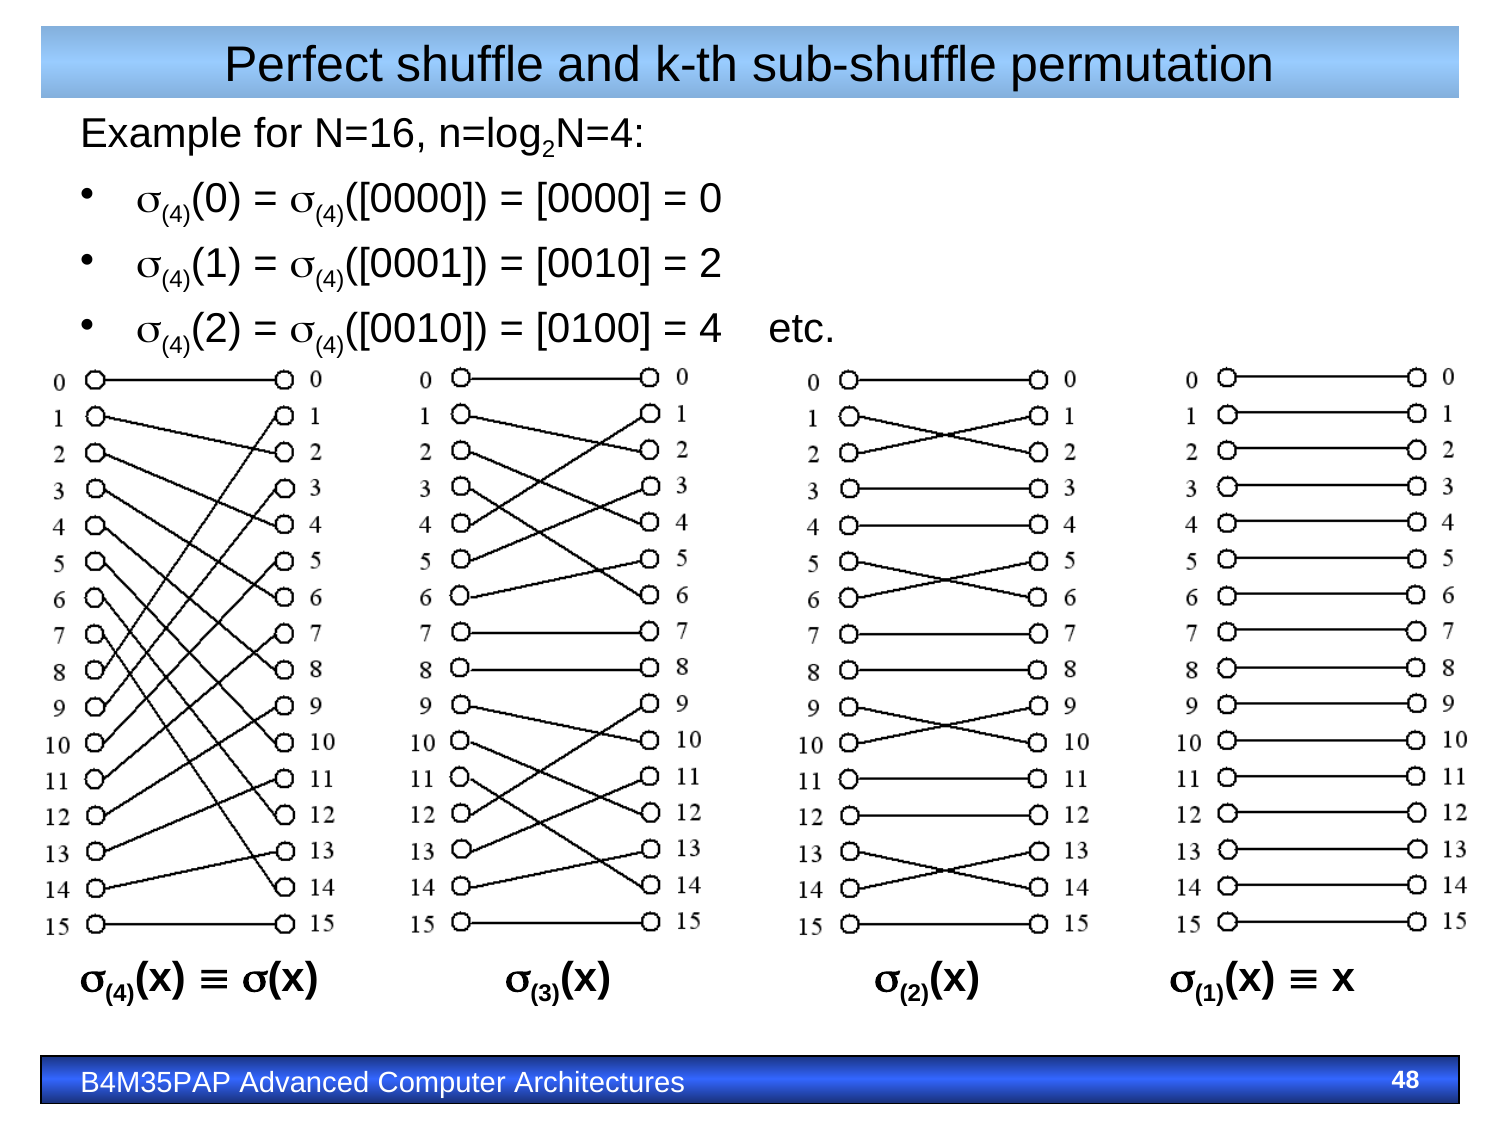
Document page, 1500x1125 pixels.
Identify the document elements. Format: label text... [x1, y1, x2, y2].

list Example for N=16, n=log2N=4: (4)(0) = (4)([0000]) = [0000] = 0 (4)(1) = (4)([0001]) = [0010] = 2 (4)(2) = (4)([0010]) = [0100] = 4 etc. (4)(x)  (x) (3)(x) (2)(x) (1)(x)  x [64, 97, 1436, 361]
title Perfect shuffle and k-th sub-shuffle permutation [41, 26, 1459, 98]
list Example for N=16, n=log2N=4: (4)(0) = (4)([0000]) = [0000] = 0 (4)(1) = (4)([0001]) = [0010] = 2 (4)(2) = (4)([0010]) = [0100] = 4 etc. (4)(x)  (x) (3)(x) (2)(x) (1)(x)  x [64, 941, 1436, 1000]
chart [41, 361, 1473, 941]
